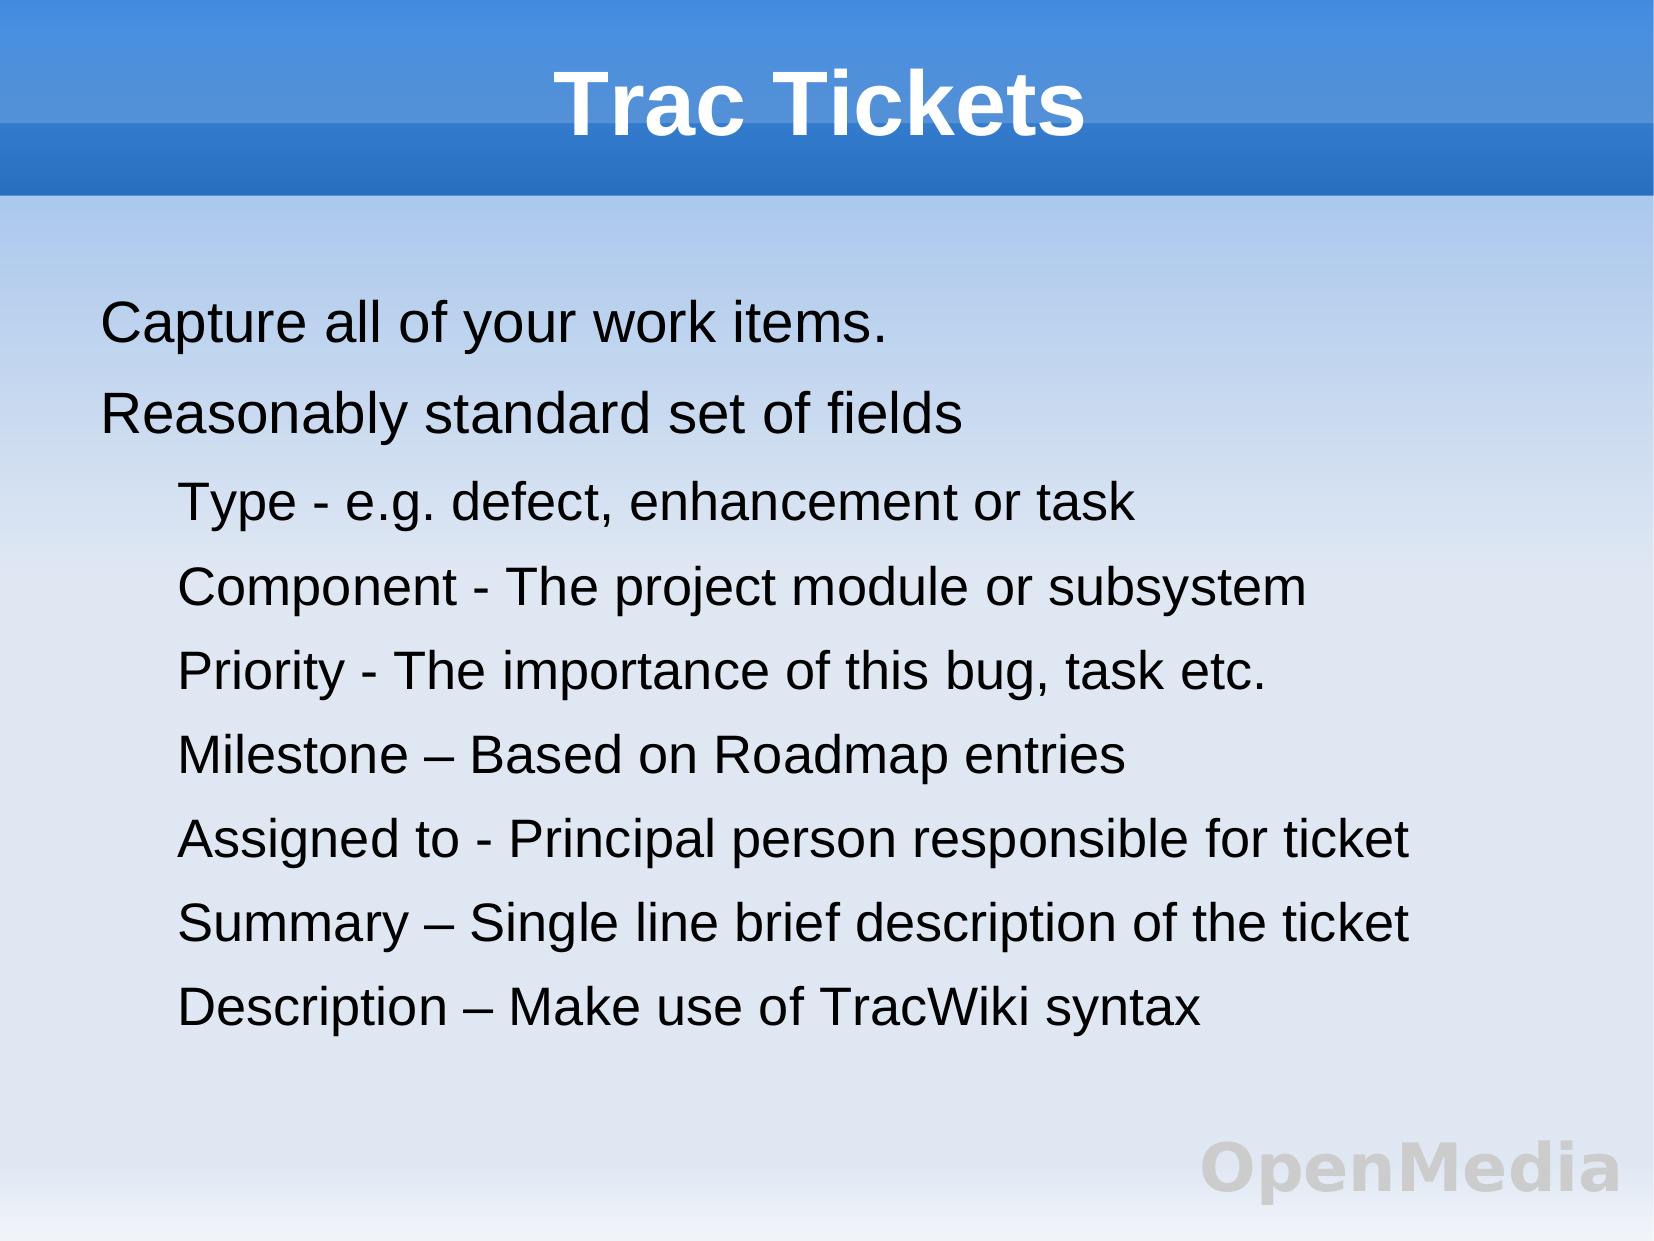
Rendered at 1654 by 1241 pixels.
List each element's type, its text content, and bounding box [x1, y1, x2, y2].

title Trac Tickets [76, 0, 1565, 208]
picture [0, 0, 1654, 1241]
list Capture all of your work items. Reasonably standard set of fields Type - e.g. defect, enhancement or task Component - The project module or subsystem Priority - The importance of this bug, task etc. Milestone – Based on Roadmap entries Assigned to - Principal person responsible for ticket Summary – Single line brief description of the ticket Description – Make use of TracWiki syntax [82, 290, 1571, 1137]
